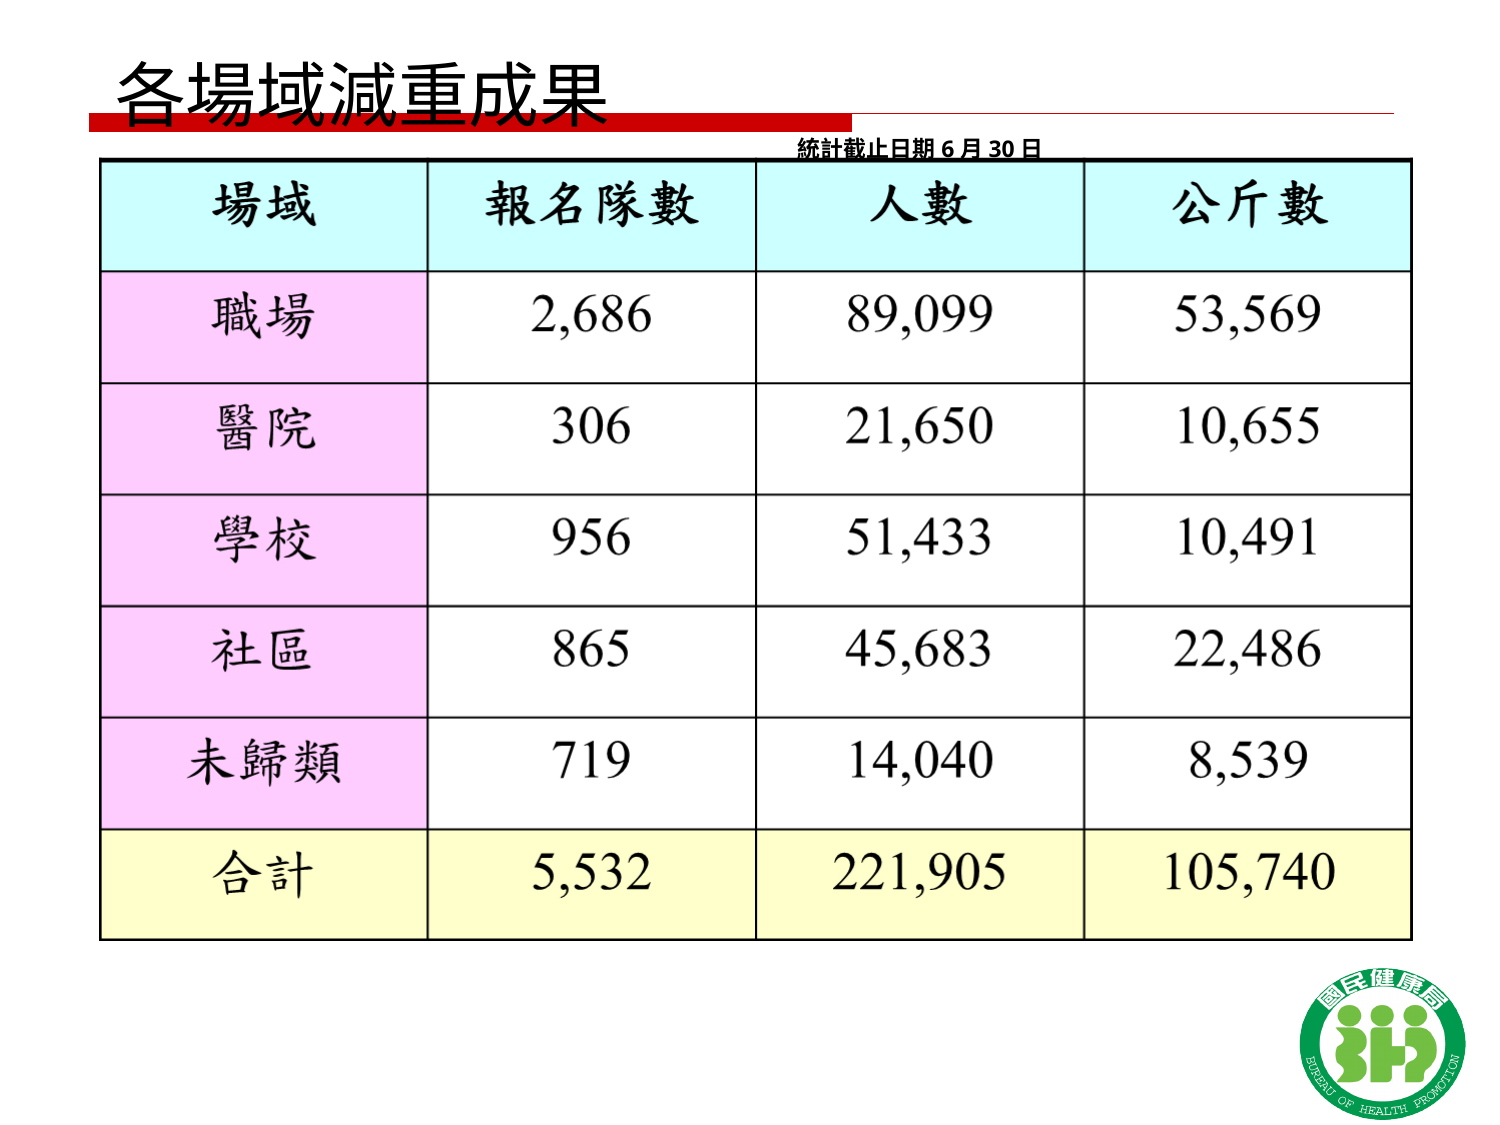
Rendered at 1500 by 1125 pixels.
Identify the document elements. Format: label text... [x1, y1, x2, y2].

title 各場域減重成果 統計截止日期6月30日 [100, 42, 1413, 145]
picture [99, 152, 1413, 941]
